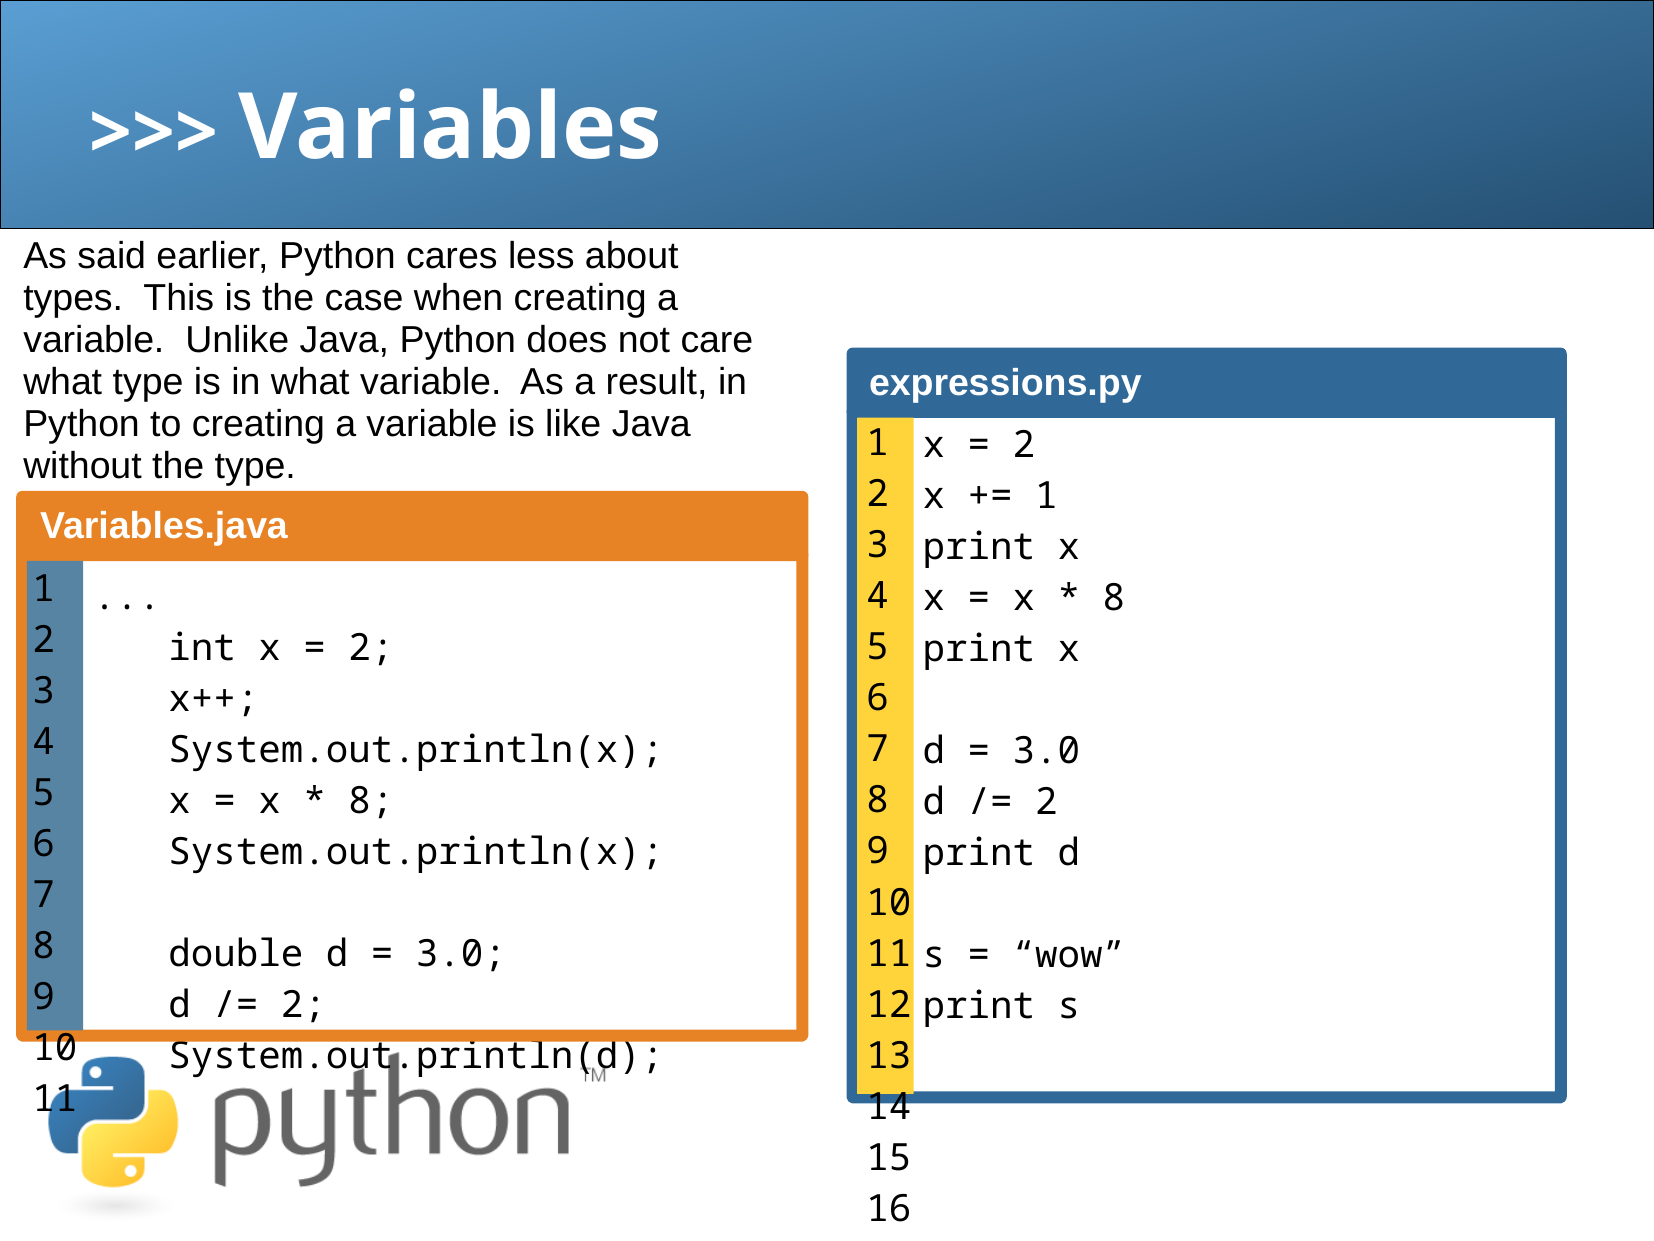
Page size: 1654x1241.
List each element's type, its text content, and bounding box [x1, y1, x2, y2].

text_box x = 2 x += 1 print x x = x * 8 print x d = 3.0 d /= 2 print d s = “wow” print s [907, 409, 1569, 1114]
text_box ... int x = 2; x++; System.out.println(x); x = x * 8; System.out.println(x); double d = 3.0; d /= 2; System.out.println(d); [175, 1042, 538, 1050]
picture [421, 1050, 432, 1066]
text_box [22, 496, 803, 553]
text_box [0, 0, 1654, 229]
picture [61, 1042, 71, 1057]
text_box Variables.java [25, 499, 803, 557]
picture [0, 1018, 660, 1241]
picture [354, 1050, 364, 1066]
picture [59, 1042, 66, 1051]
text_box expressions.py [854, 356, 1434, 414]
picture [601, 1050, 611, 1066]
text_box x = 2 x += 1 print x x = x * 8 print x d = 3.0 d /= 2 print d s = “wow” print s [927, 418, 1554, 1091]
text_box As said earlier, Python cares less about types. This is the case when creating a variable. Unlike Java, Python does not care what type is in what variable. As a result, in Python to creating a variable is like Java without the type. [8, 226, 783, 494]
picture [264, 1050, 275, 1056]
text_box >>> Variables [75, 53, 1576, 188]
text_box 1 2 3 4 5 6 7 8 9 10 11 12 13 14 15 16 [851, 408, 927, 1100]
picture [330, 1050, 342, 1066]
text_box [852, 353, 1561, 412]
picture [196, 1050, 206, 1065]
text_box ... int x = 2; x++; System.out.println(x); x = x * 8; System.out.println(x); double d = 3.0; d /= 2; System.out.println(d); [94, 561, 796, 1029]
text_box 1 2 3 4 5 6 7 8 9 10 11 [17, 553, 94, 1034]
